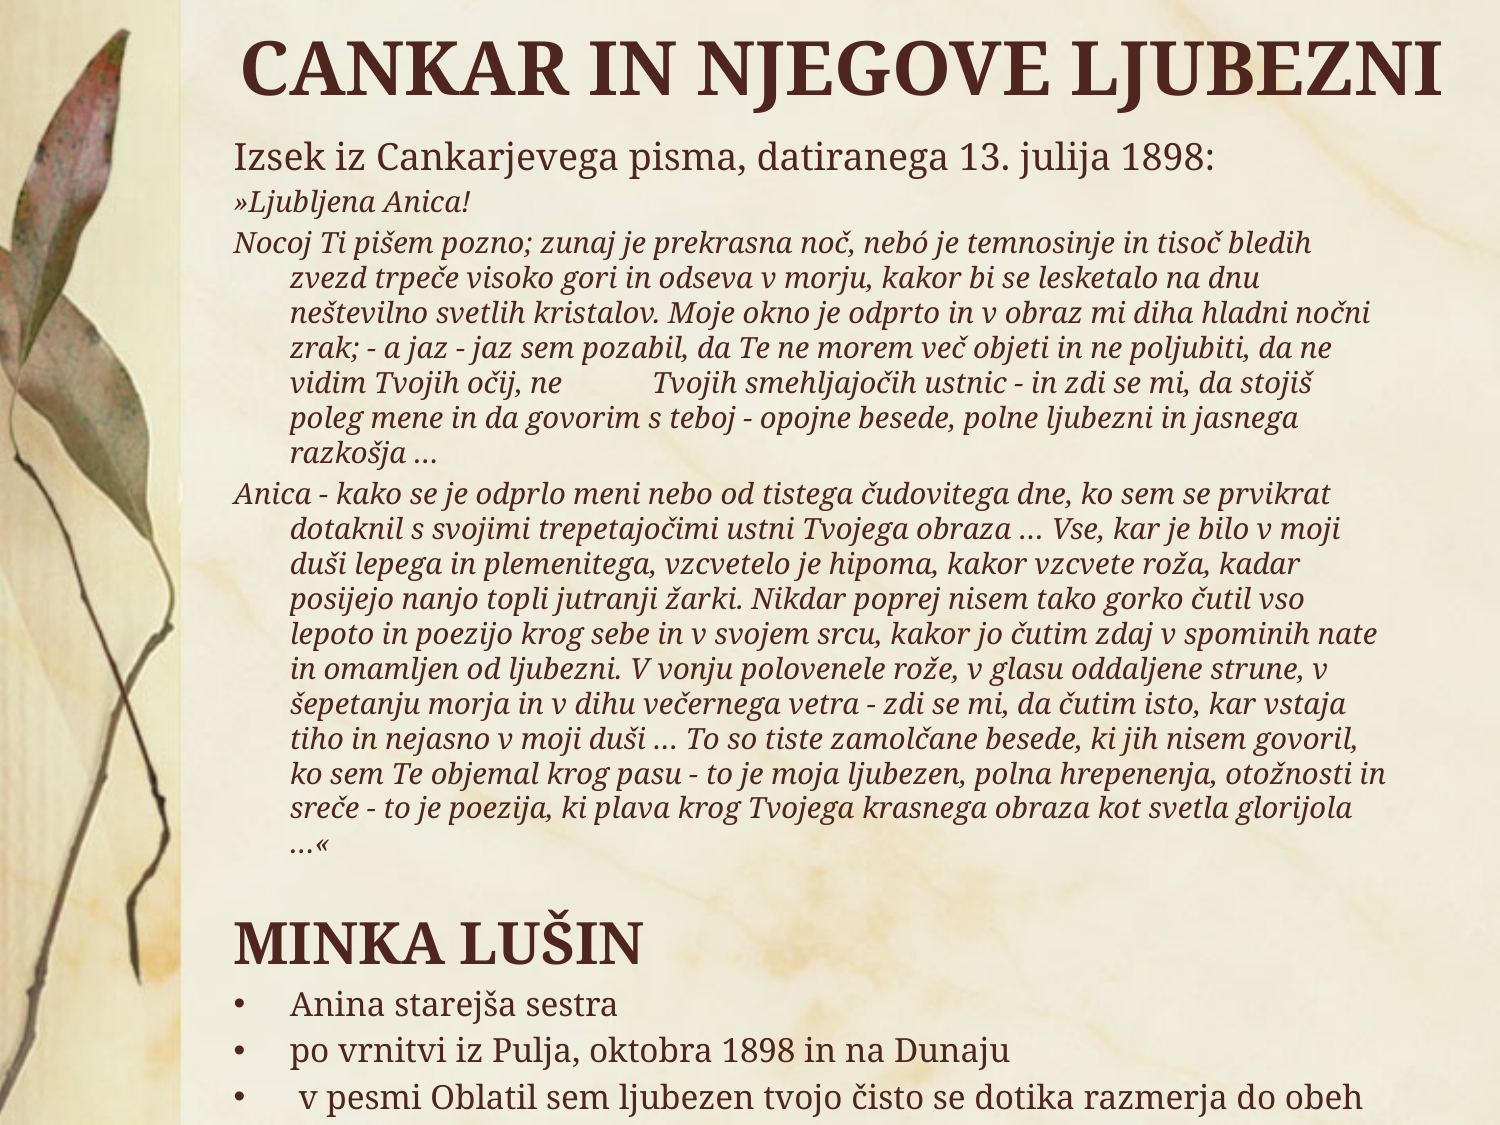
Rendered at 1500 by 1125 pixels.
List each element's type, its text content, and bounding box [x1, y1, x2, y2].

picture [0, 0, 1500, 1125]
title CANKAR IN NJEGOVE LJUBEZNI [224, 19, 1500, 112]
list Izsek iz Cankarjevega pisma, datiranega 13. julija 1898: »Ljubljena Anica! Nocoj Ti pišem pozno; zunaj je prekrasna noč, nebó je temnosinje in tisoč bledih zvezd trpeče visoko gori in odseva v morju, kakor bi se lesketalo na dnu neštevilno svetlih kristalov. Moje okno je odprto in v obraz mi diha hladni nočni zrak; - a jaz - jaz sem pozabil, da Te ne morem več objeti in ne poljubiti, da ne vidim Tvojih očij, ne Tvojih smehljajočih ustnic - in zdi se mi, da stojiš poleg mene in da govorim s teboj - opojne besede, polne ljubezni in jasnega razkošja … Anica - kako se je odprlo meni nebo od tistega čudovitega dne, ko sem se prvikrat dotaknil s svojimi trepetajočimi ustni Tvojega obraza … Vse, kar je bilo v moji duši lepega in plemenitega, vzcvetelo je hipoma, kakor vzcvete roža, kadar posijejo nanjo topli jutranji žarki. Nikdar poprej nisem tako gorko čutil vso lepoto in poezijo krog sebe in v svojem srcu, kakor jo čutim zdaj v spominih nate in omamljen od ljubezni. V vonju polovenele rože, v glasu oddaljene strune, v šepetanju morja in v dihu večernega vetra - zdi se mi, da čutim isto, kar vstaja tiho in nejasno v moji duši … To so tiste zamolčane besede, ki jih nisem govoril, ko sem Te objemal krog pasu - to je moja ljubezen, polna hrepenenja, otožnosti in sreče - to je poezija, ki plava krog Tvojega krasnega obraza kot svetla glorijola …« MINKA LUŠIN Anina starejša sestra po vrnitvi iz Pulja, oktobra 1898 in na Dunaju v pesmi Oblatil sem ljubezen tvojo čisto se dotika razmerja do obeh sester Epilog k Vinjetam, nanjo spominja Minkin lik v Martinu Kačurju, črtici Dunaj poleti in Rdeča lisa. [218, 125, 1406, 1094]
